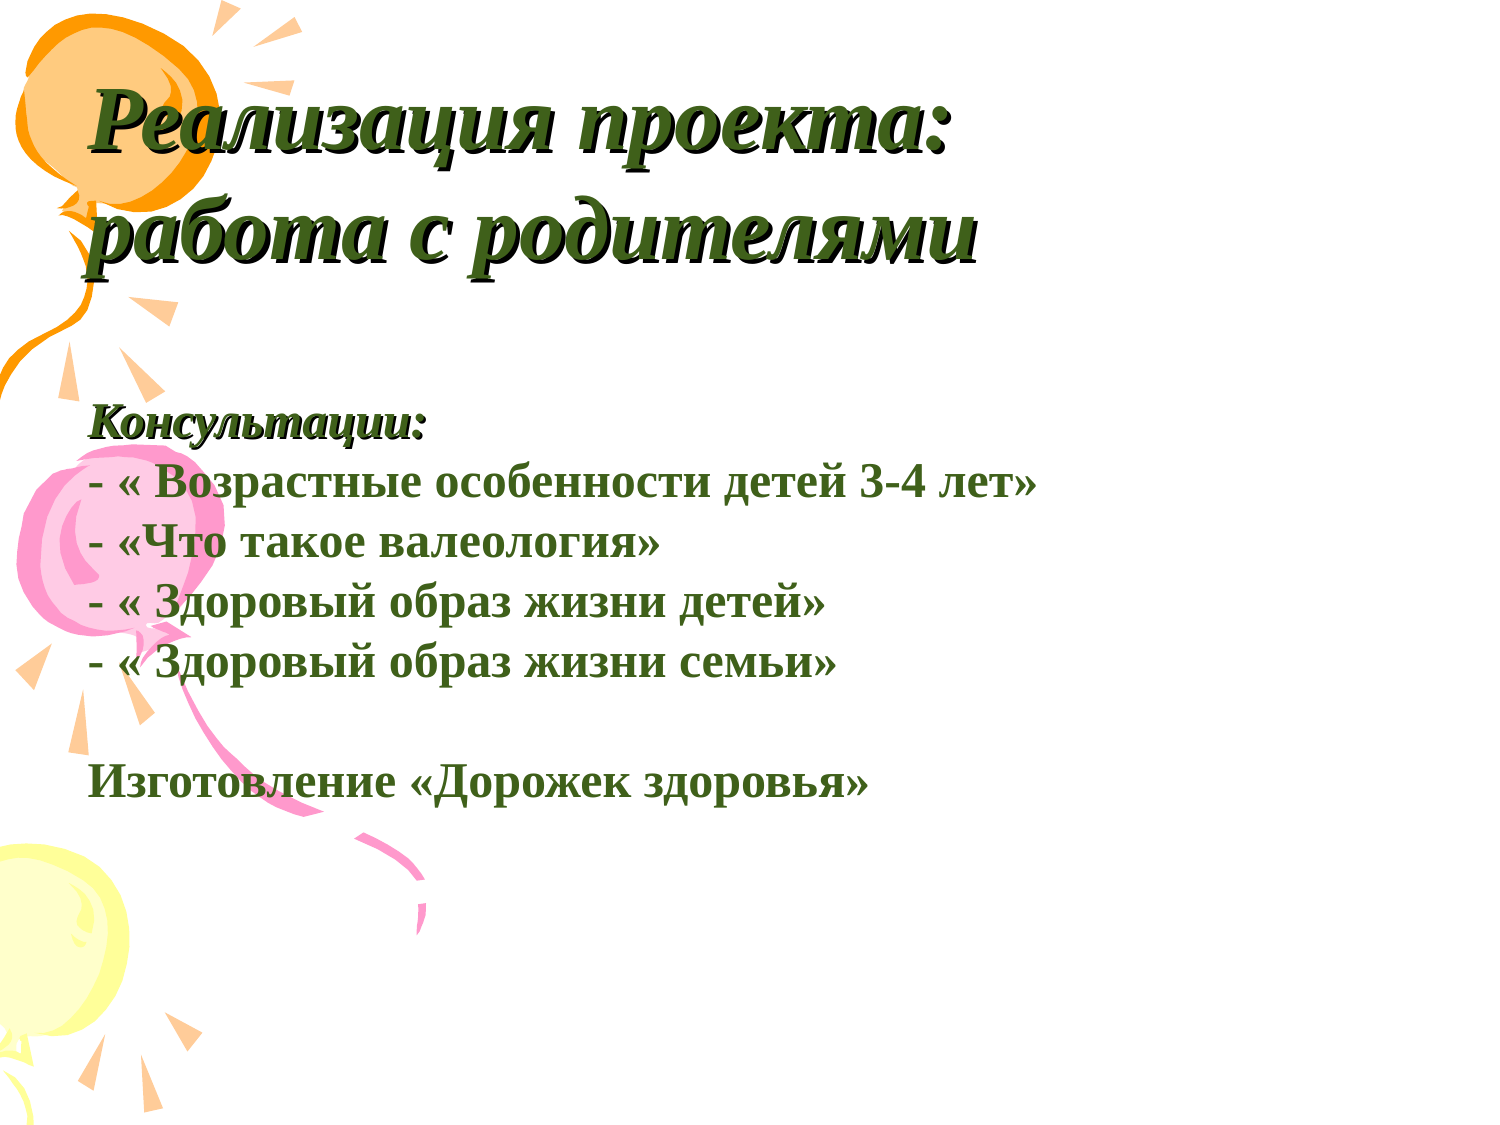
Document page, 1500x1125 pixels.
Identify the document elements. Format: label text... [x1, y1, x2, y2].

title Реализация проекта: работа с родителями Консультации: - « Возрастные особенности детей 3-4 лет» - «Что такое валеология» - « Здоровый образ жизни детей» - « Здоровый образ жизни семьи» Изготовление «Дорожек здоровья» [72, 16, 1426, 1035]
